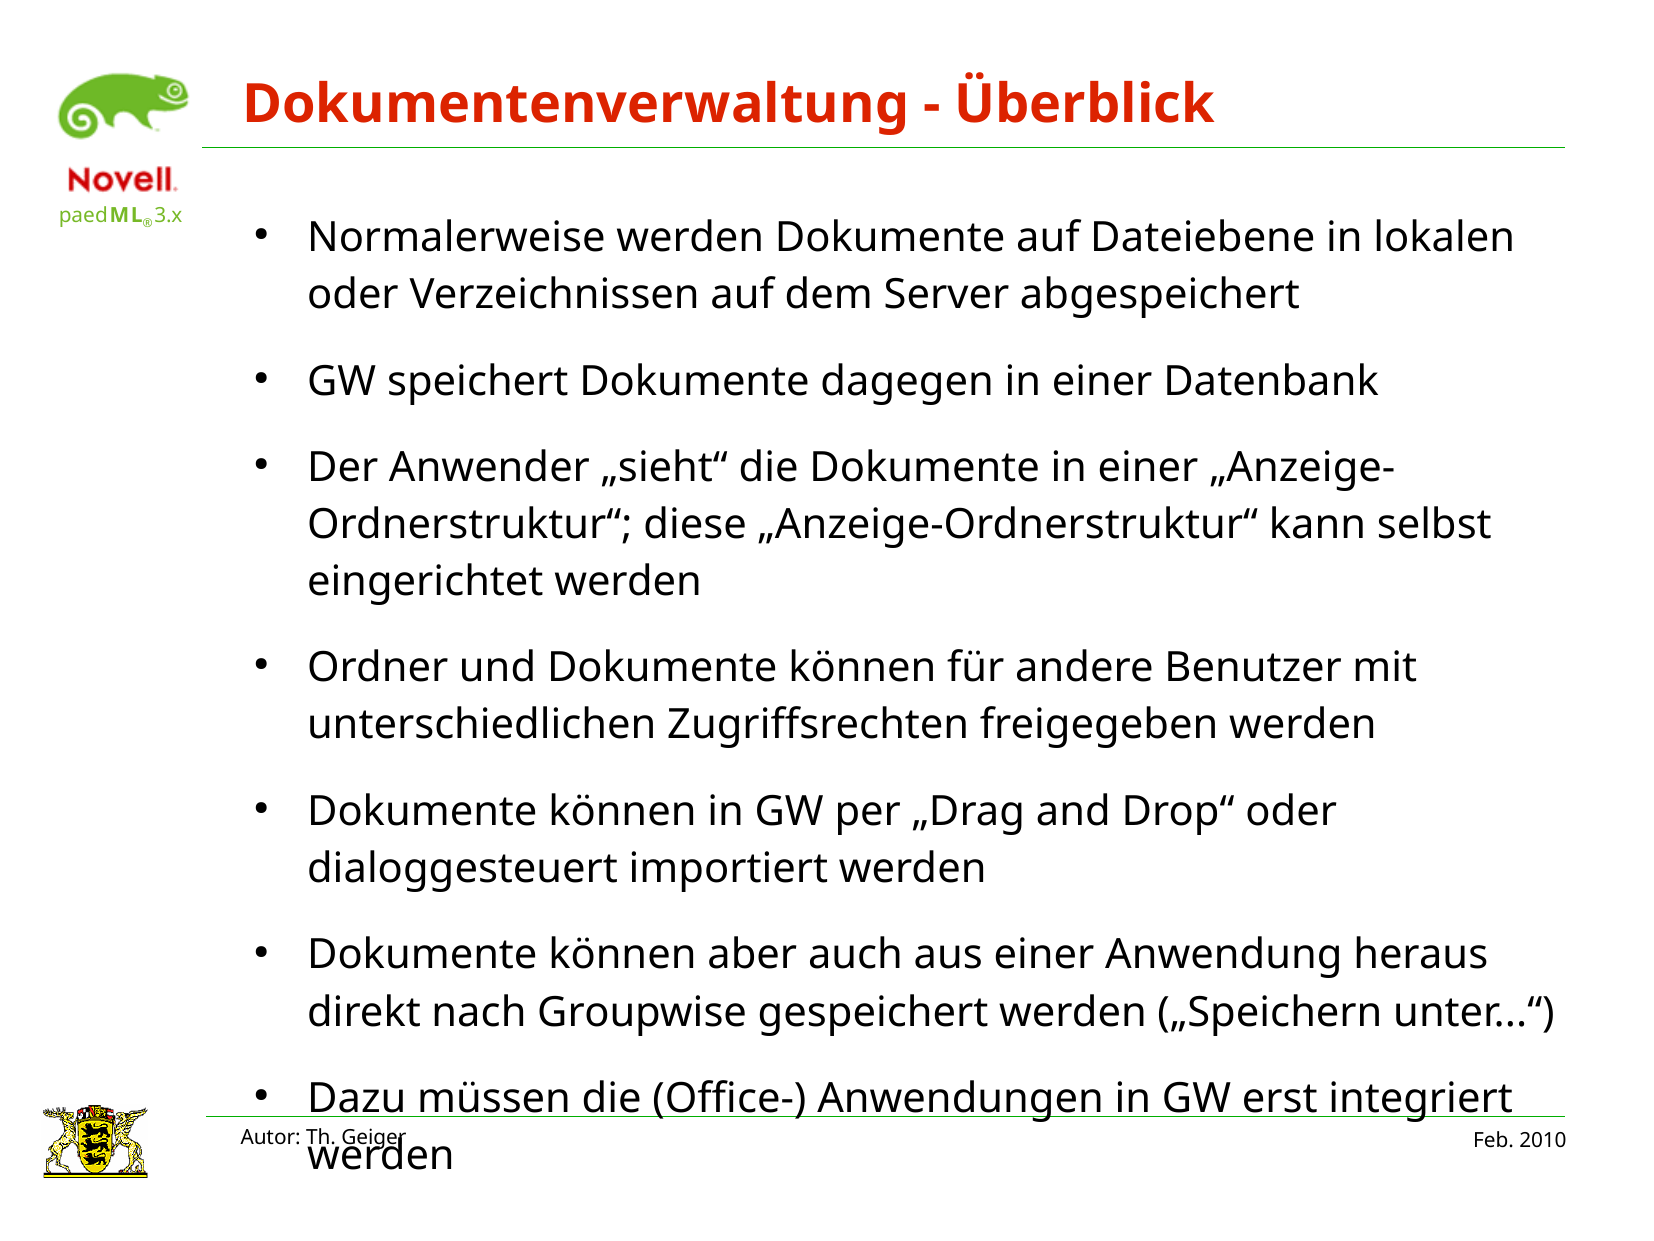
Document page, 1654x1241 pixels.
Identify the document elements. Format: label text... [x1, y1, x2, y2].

picture [41, 1104, 148, 1180]
picture [44, 56, 202, 214]
text_box [590, 501, 916, 574]
title Dokumentenverwaltung - Überblick [242, 67, 1577, 136]
list Normalerweise werden Dokumente auf Dateiebene in lokalen oder Verzeichnissen auf dem Server abgespeichert GW speichert Dokumente dagegen in einer Datenbank Der Anwender „sieht“ die Dokumente in einer „Anzeige-Ordnerstruktur“; diese „Anzeige-Ordnerstruktur“ kann selbst eingerichtet werden Ordner und Dokumente können für andere Benutzer mit unterschiedlichen Zugriffsrechten freigegeben werden Dokumente können in GW per „Drag and Drop“ oder dialoggesteuert importiert werden Dokumente können aber auch aus einer Anwendung heraus direkt nach Groupwise gespeichert werden („Speichern unter...“) Dazu müssen die (Office-) Anwendungen in GW erst integriert werden [236, 206, 1565, 1088]
